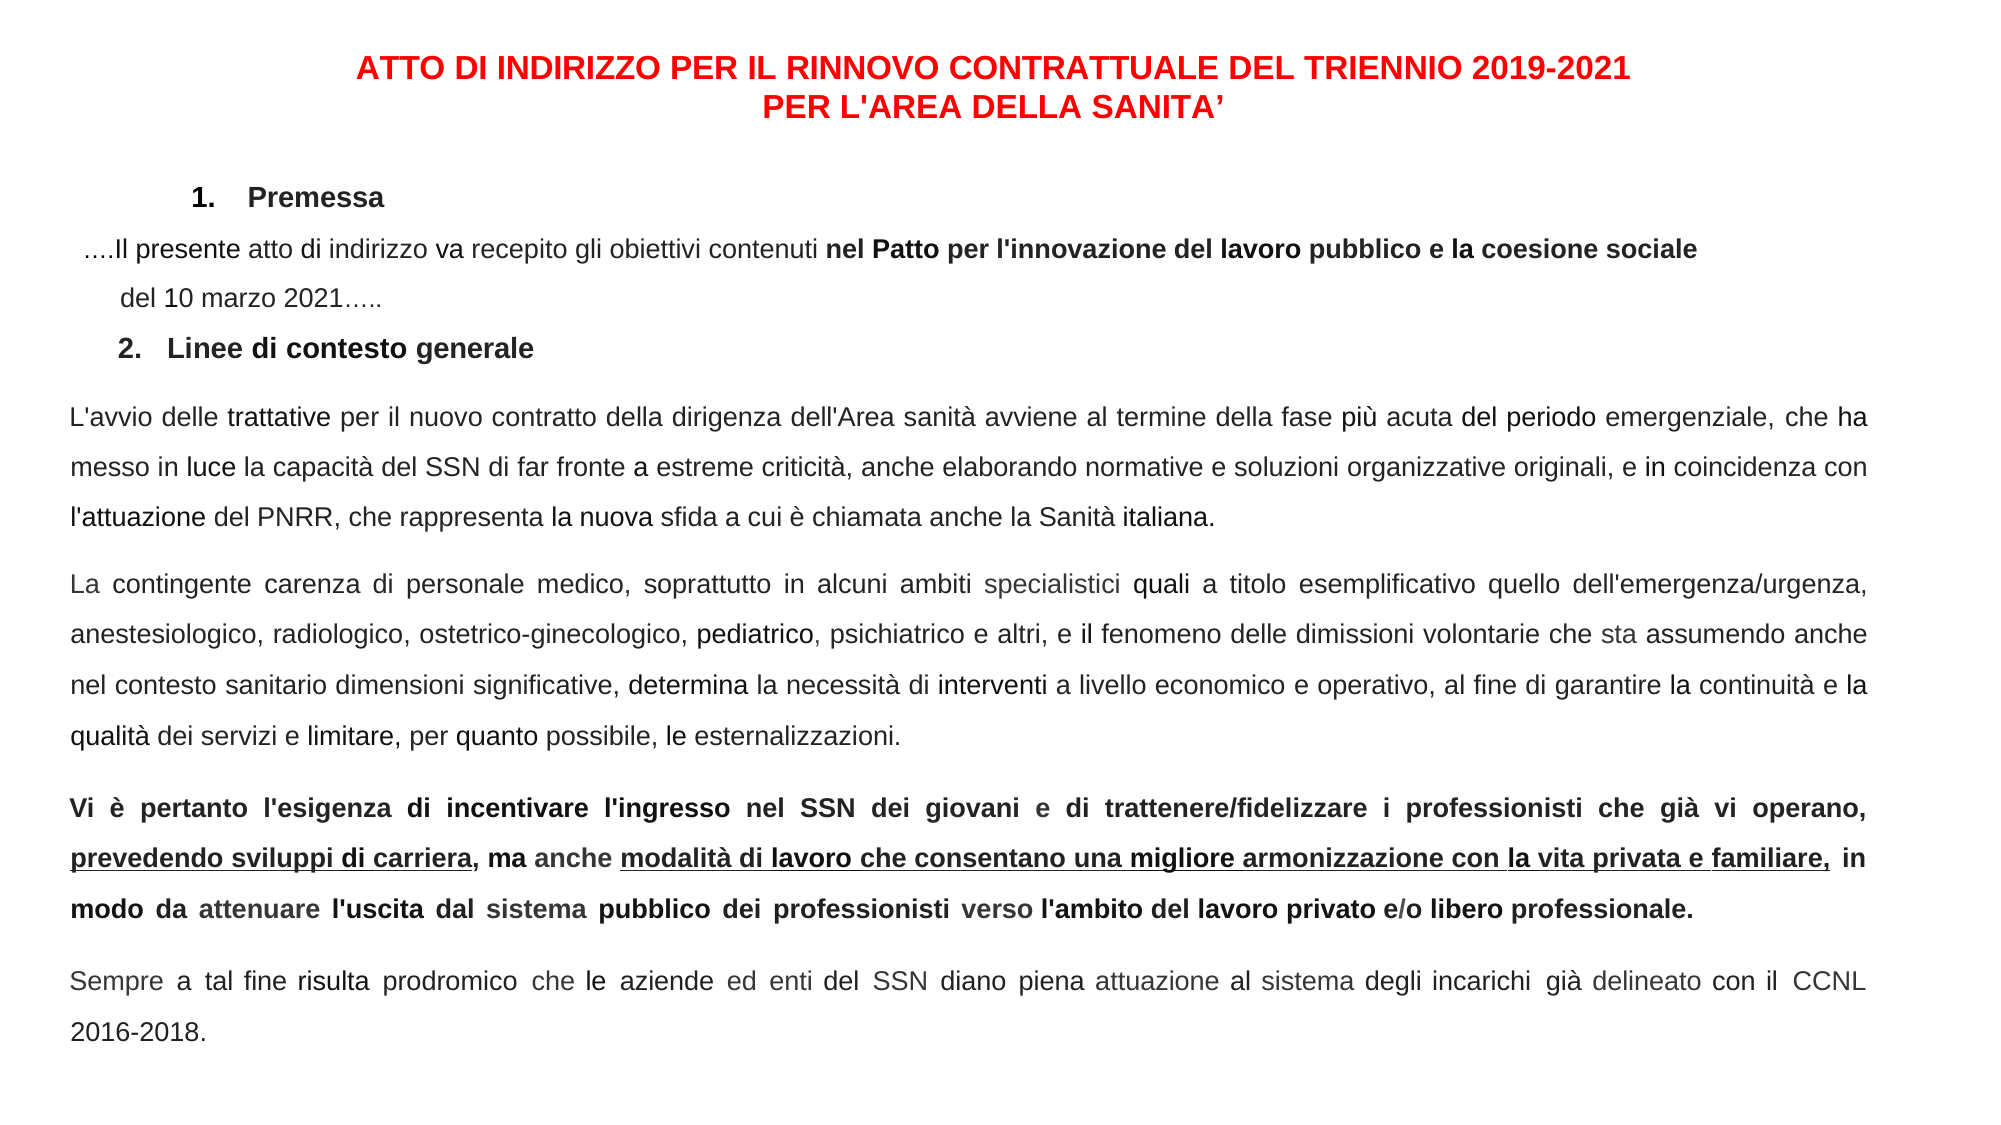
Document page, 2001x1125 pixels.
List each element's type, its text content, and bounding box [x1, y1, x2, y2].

subtitle ATTO DI INDIRIZZO PER IL RINNOVO CONTRATTUALE DEL TRIENNIO 2019-2021 PER L'AREA DELLA SANITA’ Premessa ….Il presente atto di indirizzo va recepito gli obiettivi contenuti nel Patto per l'innovazione del lavoro pubblico e la coesione sociale del 10 marzo 2021….. 2. Linee di contesto generale L'avvio delle trattative per il nuovo contratto della dirigenza dell'Area sanità avviene al termine della fase più acuta del periodo emergenziale, che ha messo in luce la capacità del SSN di far fronte a estreme criticità, anche elaborando normative e soluzioni organizzative originali, e in coincidenza con l'attuazione del PNRR, che rappresenta la nuova sfida a cui è chiamata anche la Sanità italiana. La contingente carenza di personale medico, soprattutto in alcuni ambiti specialistici quali a titolo esemplificativo quello dell'emergenza/urgenza, anestesiologico, radiologico, ostetrico-ginecologico, pediatrico, psichiatrico e altri, e il fenomeno delle dimissioni volontarie che sta assumendo anche nel contesto sanitario dimensioni significative, determina la necessità di interventi a livello economico e operativo, al fine di garantire la continuità e la qualità dei servizi e limitare, per quanto possibile, le esternalizzazioni. Vi è pertanto l'esigenza di incentivare l'ingresso nel SSN dei giovani e di trattenere/fidelizzare i professionisti che già vi operano, prevedendo sviluppi di carriera, ma anche modalità di lavoro che consentano una migliore armonizzazione con la vita privata e familiare, in modo da attenuare l'uscita dal sistema pubblico dei professionisti verso l'ambito del lavoro privato e/o libero professionale. Sempre a tal fine risulta prodromico che le aziende ed enti del SSN diano piena attuazione al sistema degli incarichi già delineato con il CCNL 2016-2018. [26, 38, 1913, 1087]
